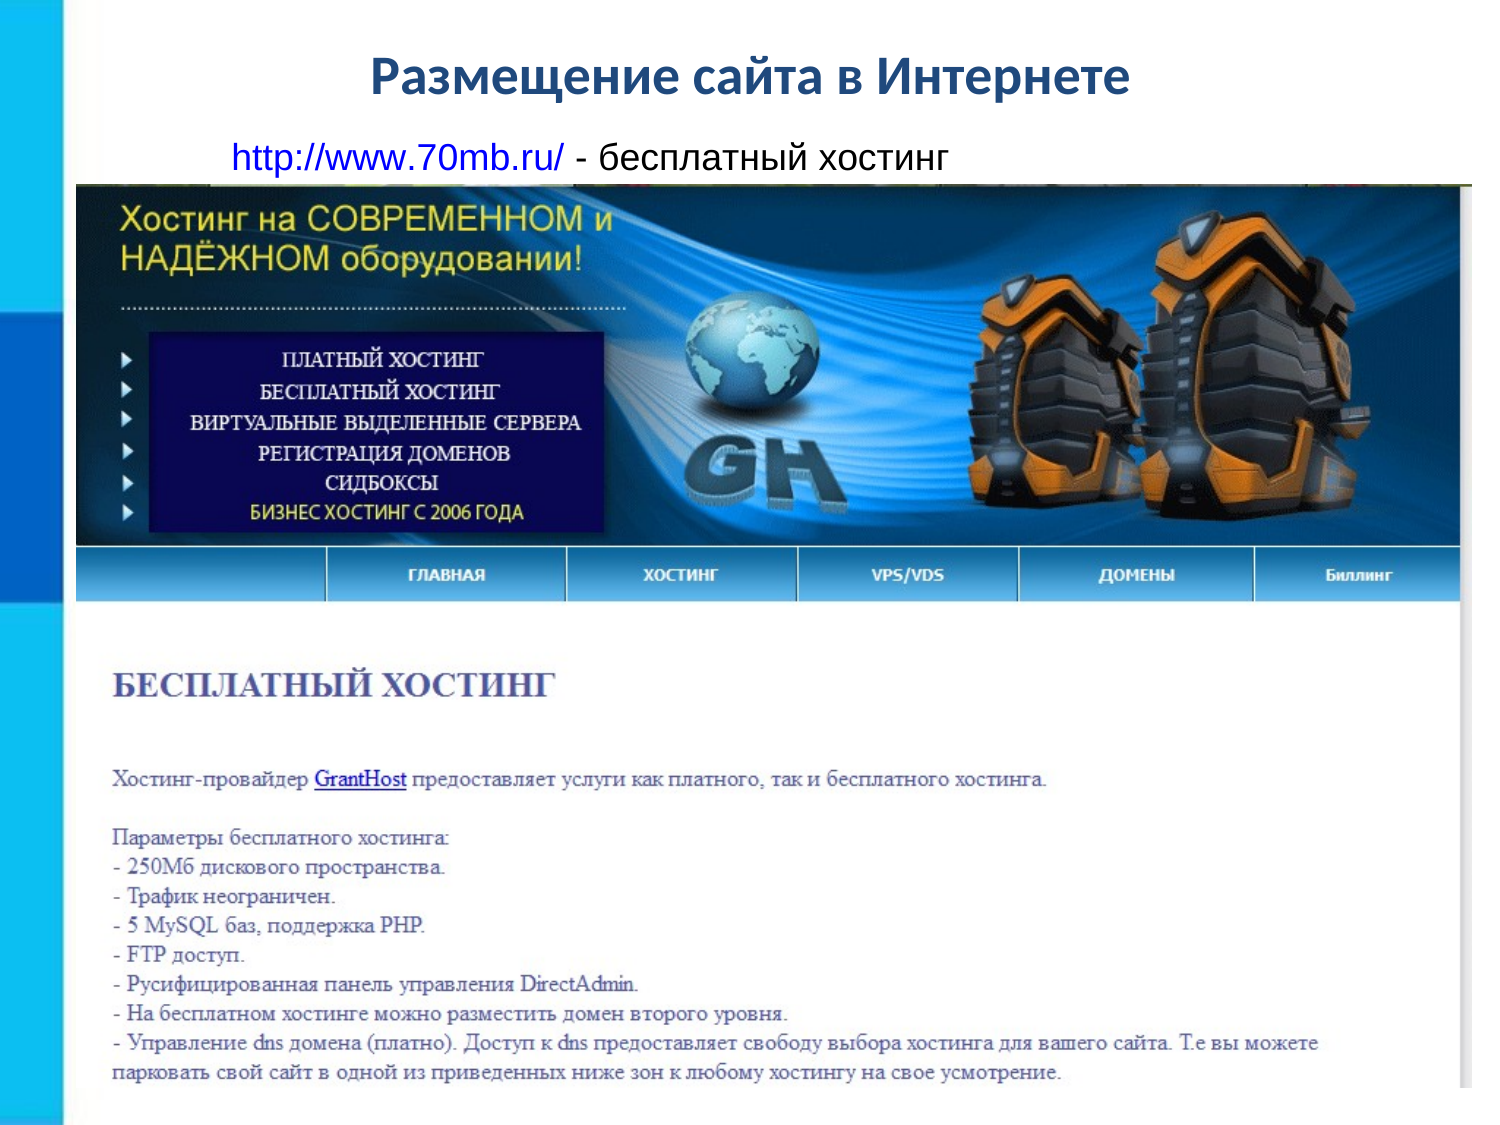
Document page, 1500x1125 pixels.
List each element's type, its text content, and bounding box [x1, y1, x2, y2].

picture [0, 0, 1500, 1125]
text_box http://www.70mb.ru/ - бесплатный хостинг [112, 125, 1070, 186]
text_box Размещение сайта в Интернете [76, 31, 1425, 114]
